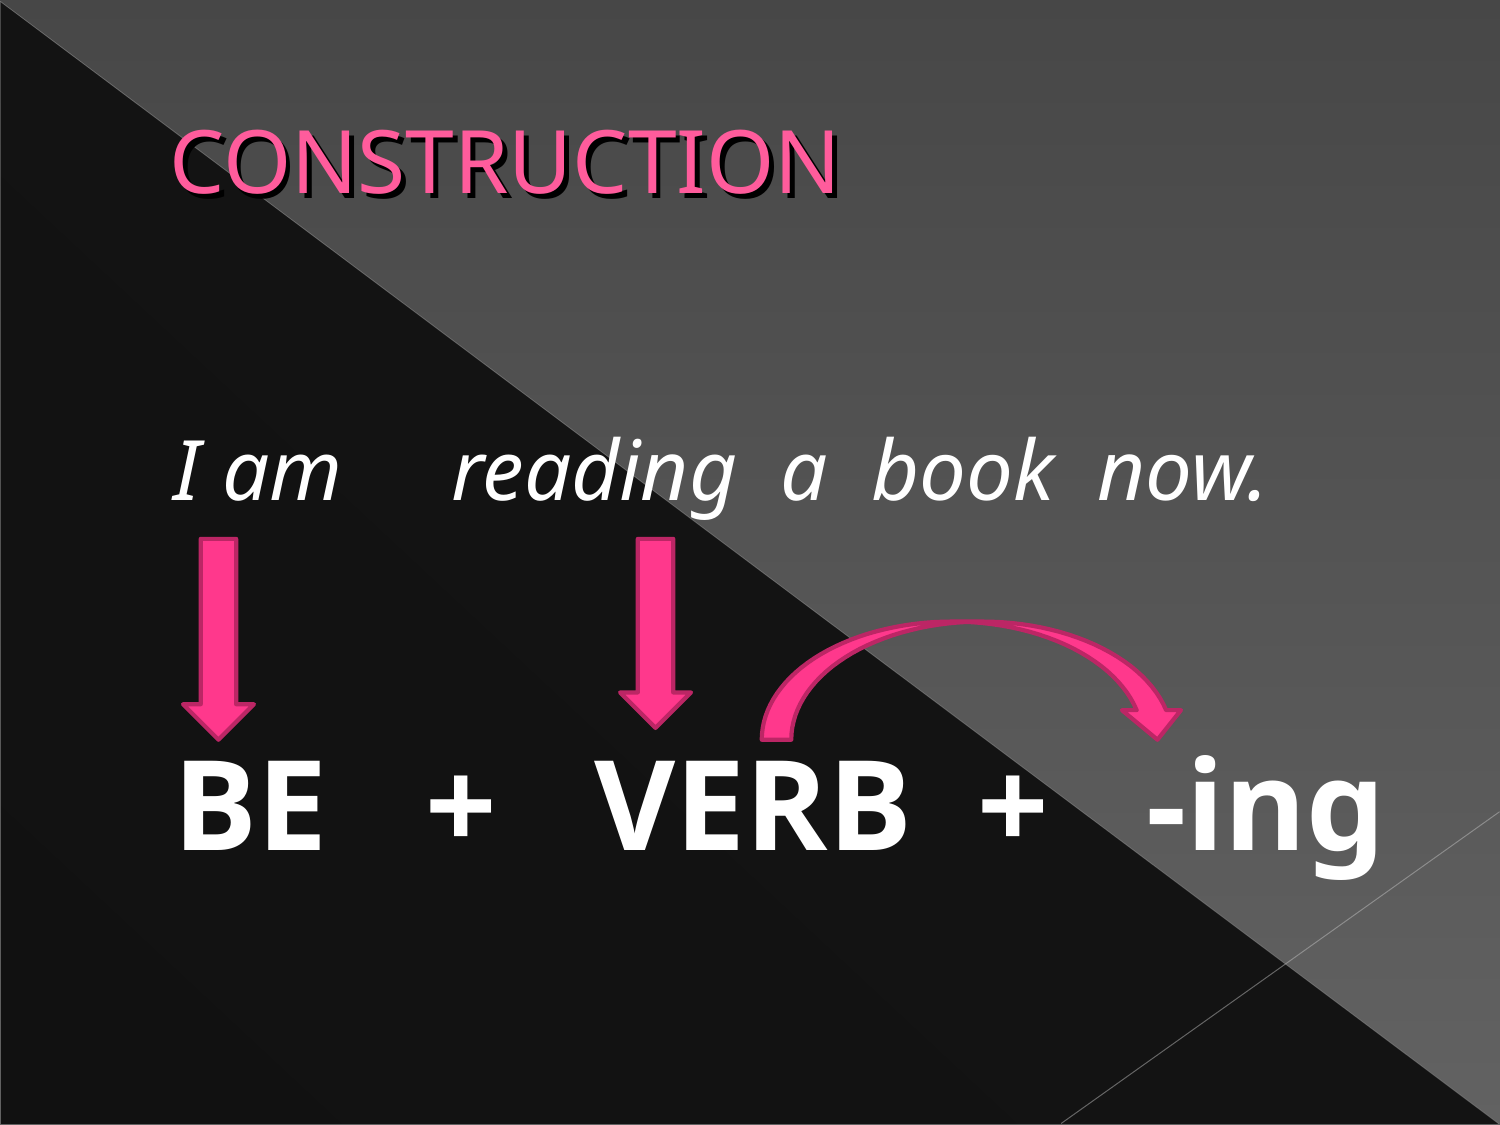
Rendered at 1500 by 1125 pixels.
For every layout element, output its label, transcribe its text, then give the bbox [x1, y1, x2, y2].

text_box [183, 538, 254, 740]
text_box [620, 538, 692, 728]
list I am reading a book now. BE + VERB + -ing [75, 308, 1426, 1059]
text_box [761, 621, 1181, 740]
title CONSTRUCTION [75, 43, 1426, 274]
